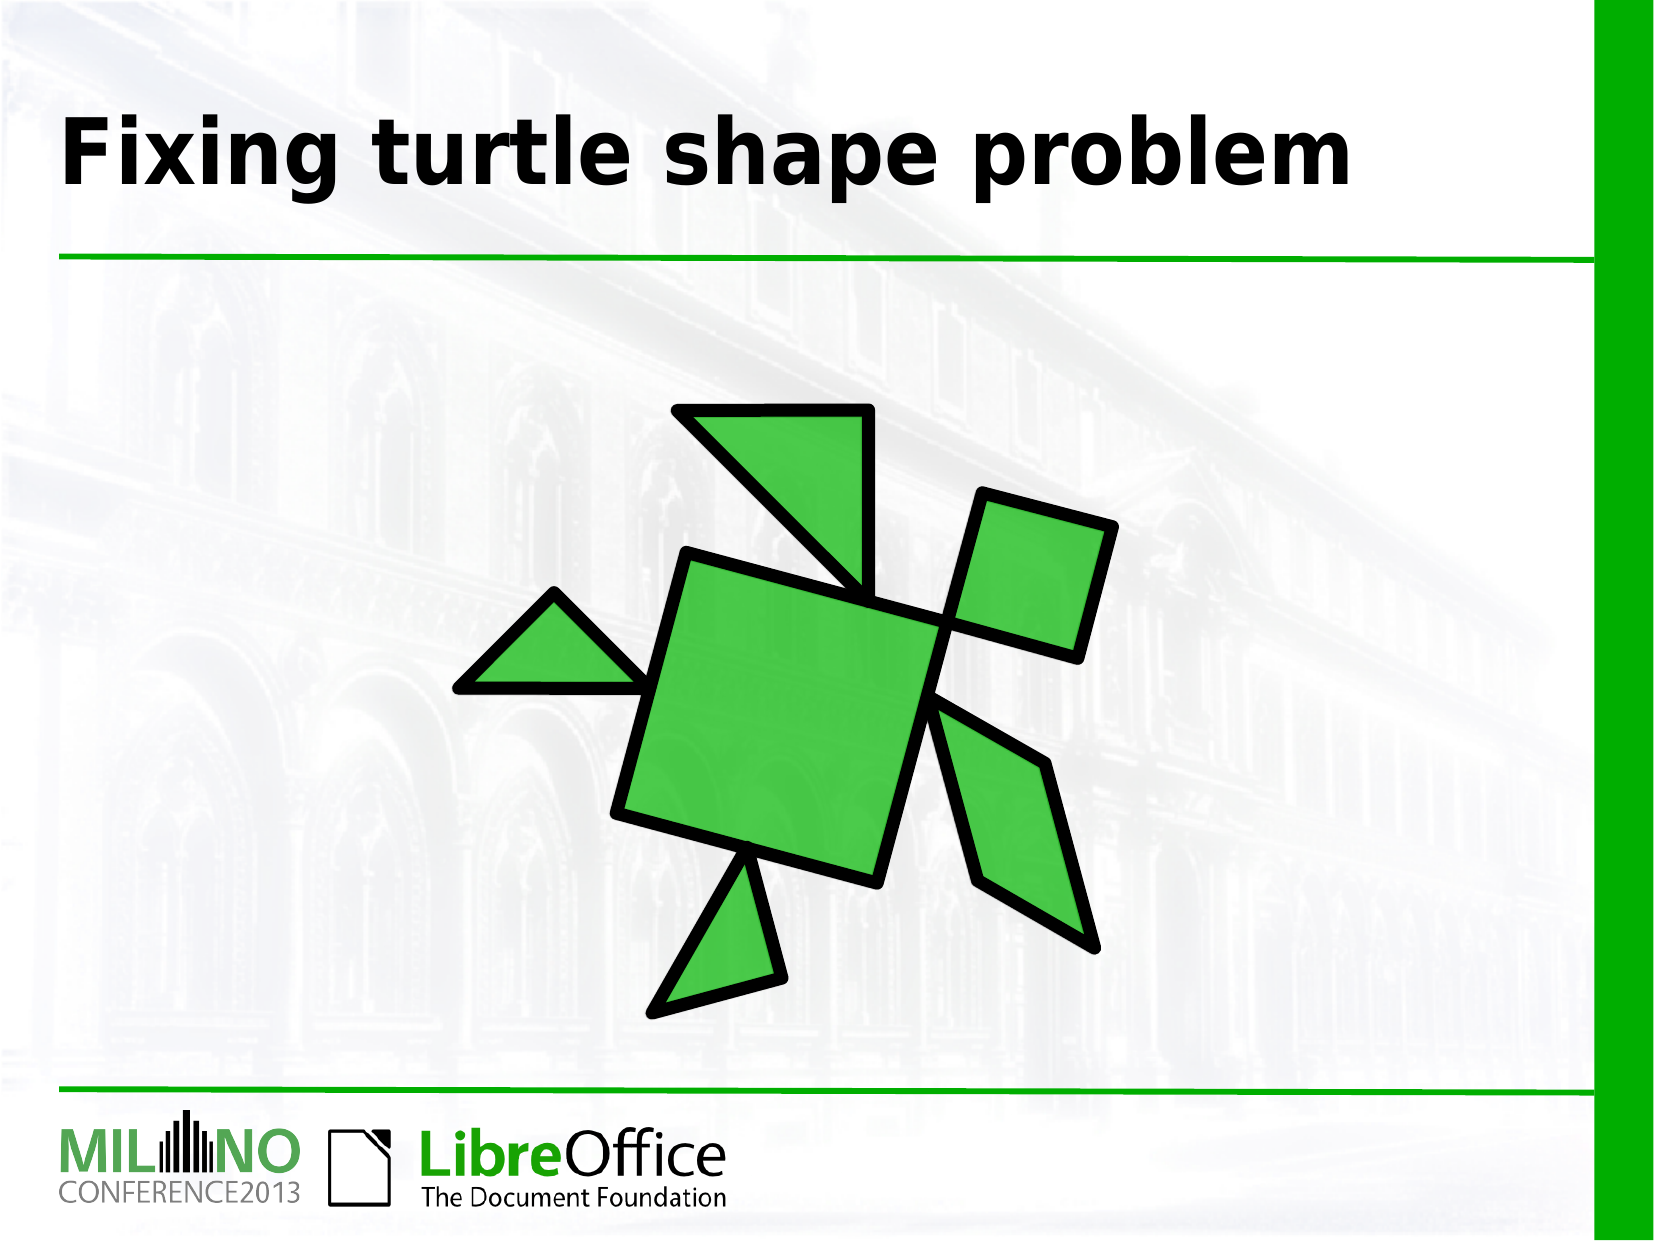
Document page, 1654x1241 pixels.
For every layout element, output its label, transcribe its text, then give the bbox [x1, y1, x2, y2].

text_box [458, 410, 1113, 1013]
picture [1, 0, 1594, 1241]
title Fixing turtle shape problem [59, 49, 1548, 257]
